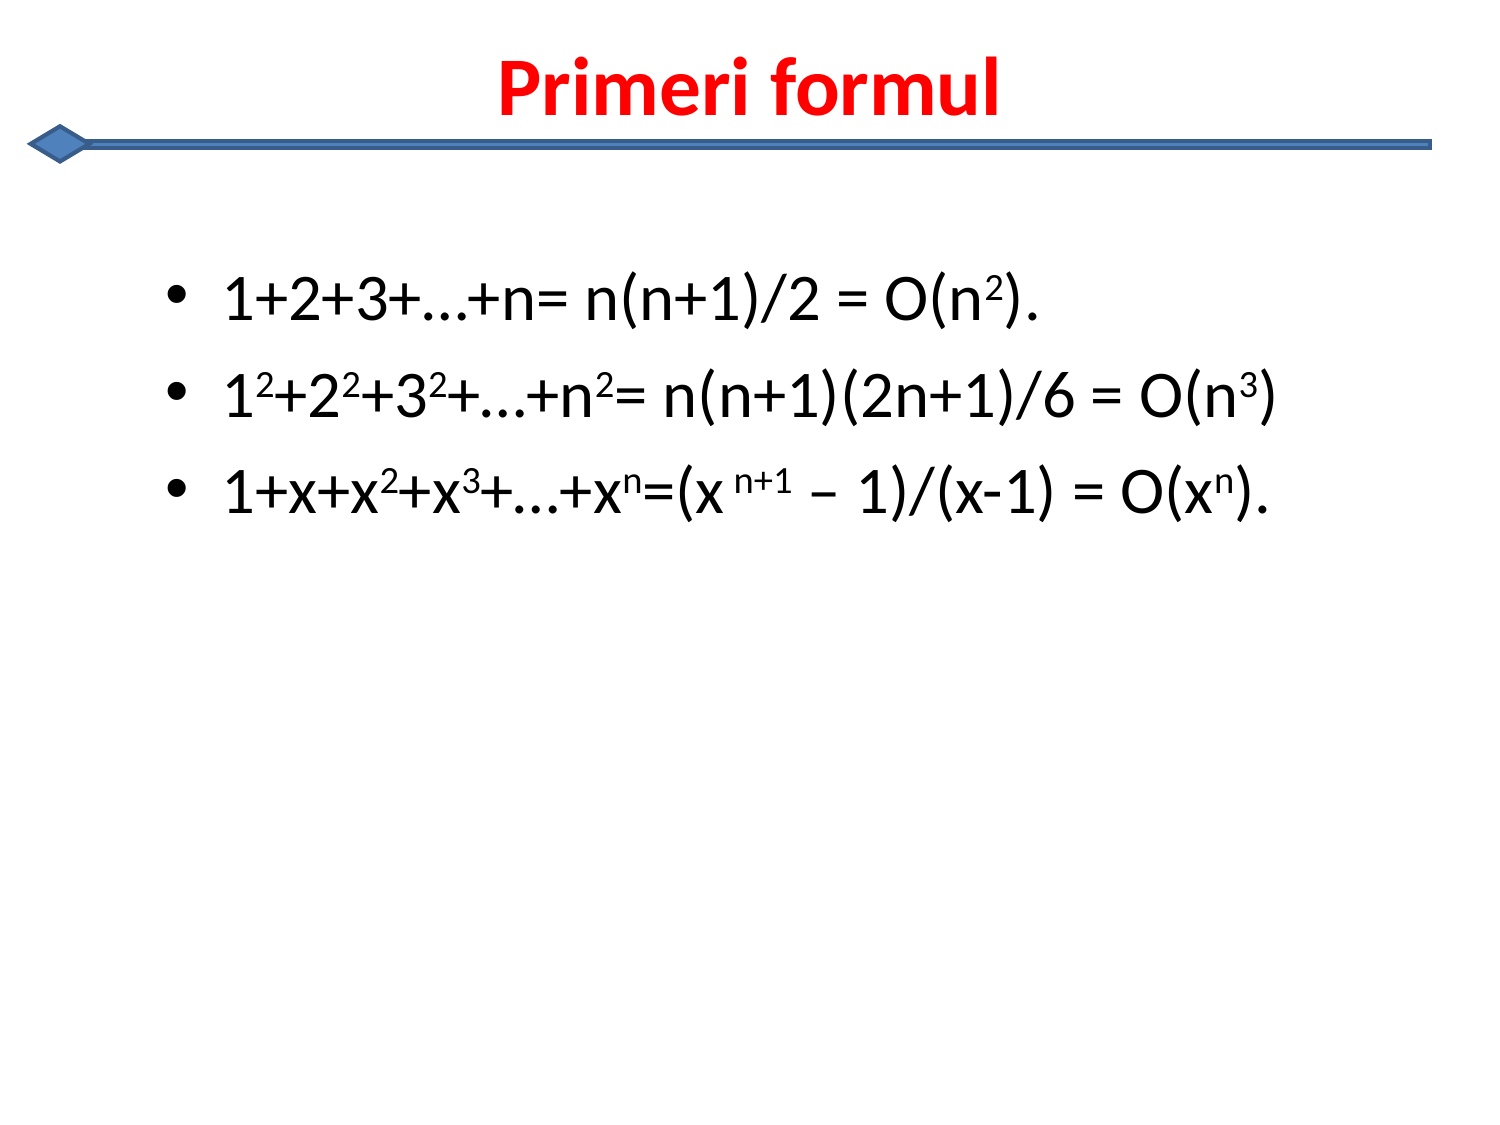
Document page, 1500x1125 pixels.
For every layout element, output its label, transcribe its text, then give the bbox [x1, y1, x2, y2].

title Primeri formul [75, 23, 1426, 141]
list 1+2+3+…+n= n(n+1)/2 = O(n2). 12+22+32+…+n2= n(n+1)(2n+1)/6 = O(n3) 1+x+x2+x3+…+xn=(x n+1 – 1)/(x-1) = O(xn). [150, 246, 1500, 989]
